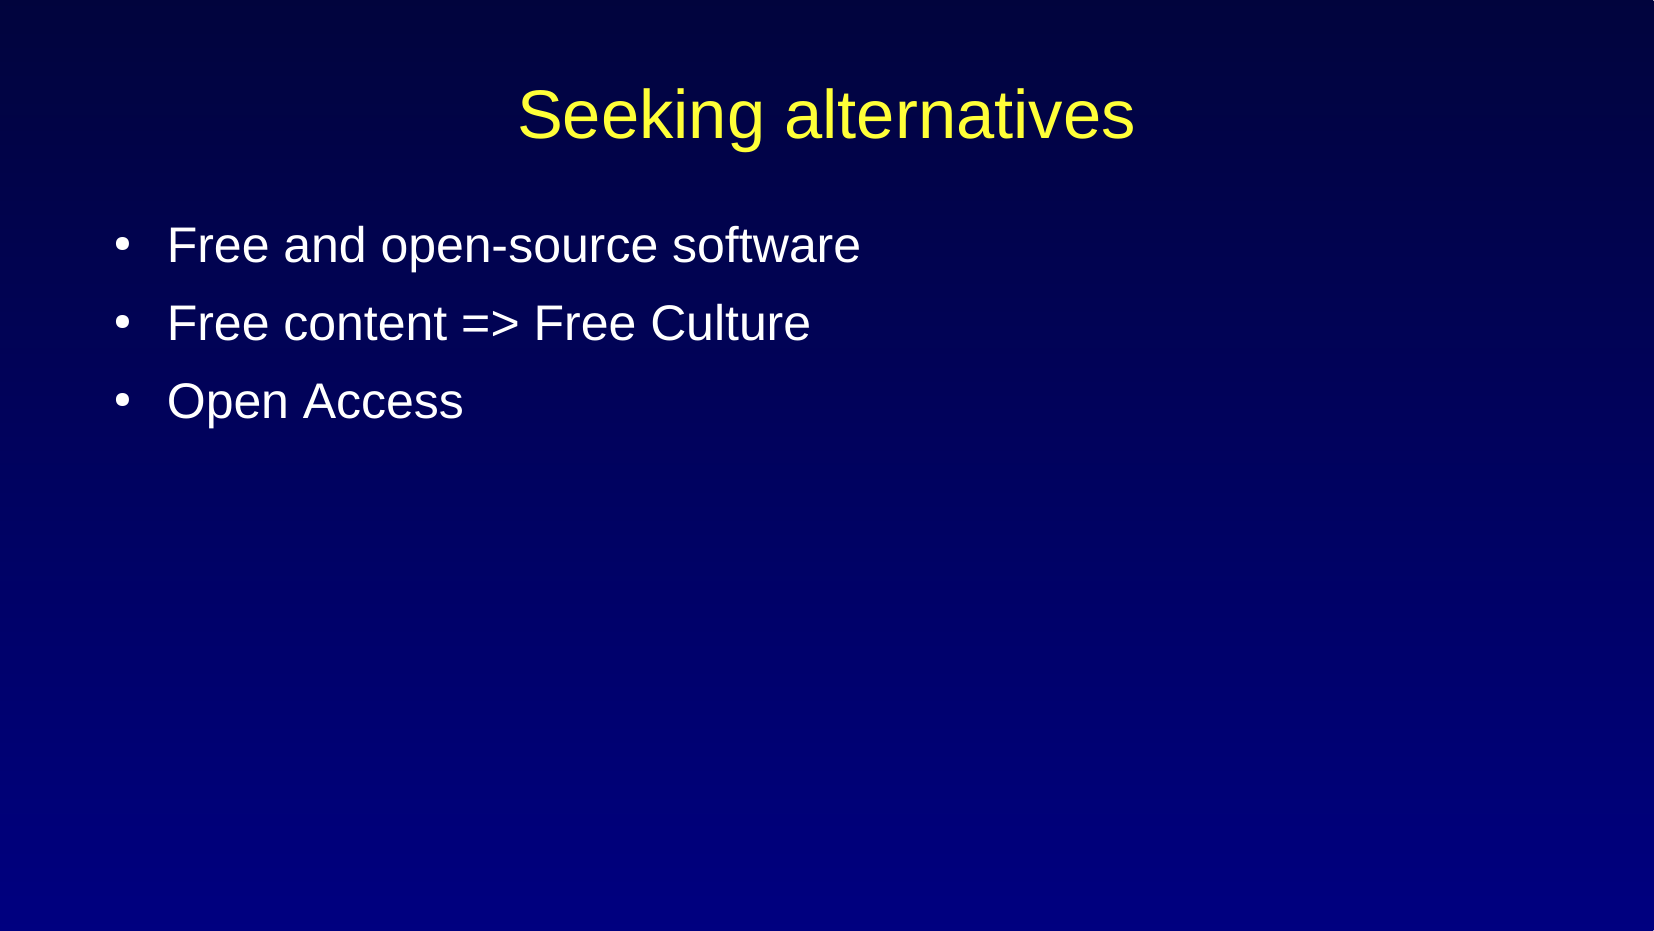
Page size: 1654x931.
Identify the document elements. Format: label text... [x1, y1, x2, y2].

title Seeking alternatives [82, 37, 1571, 193]
list Free and open-source software Free content => Free Culture Open Access [82, 217, 1571, 758]
